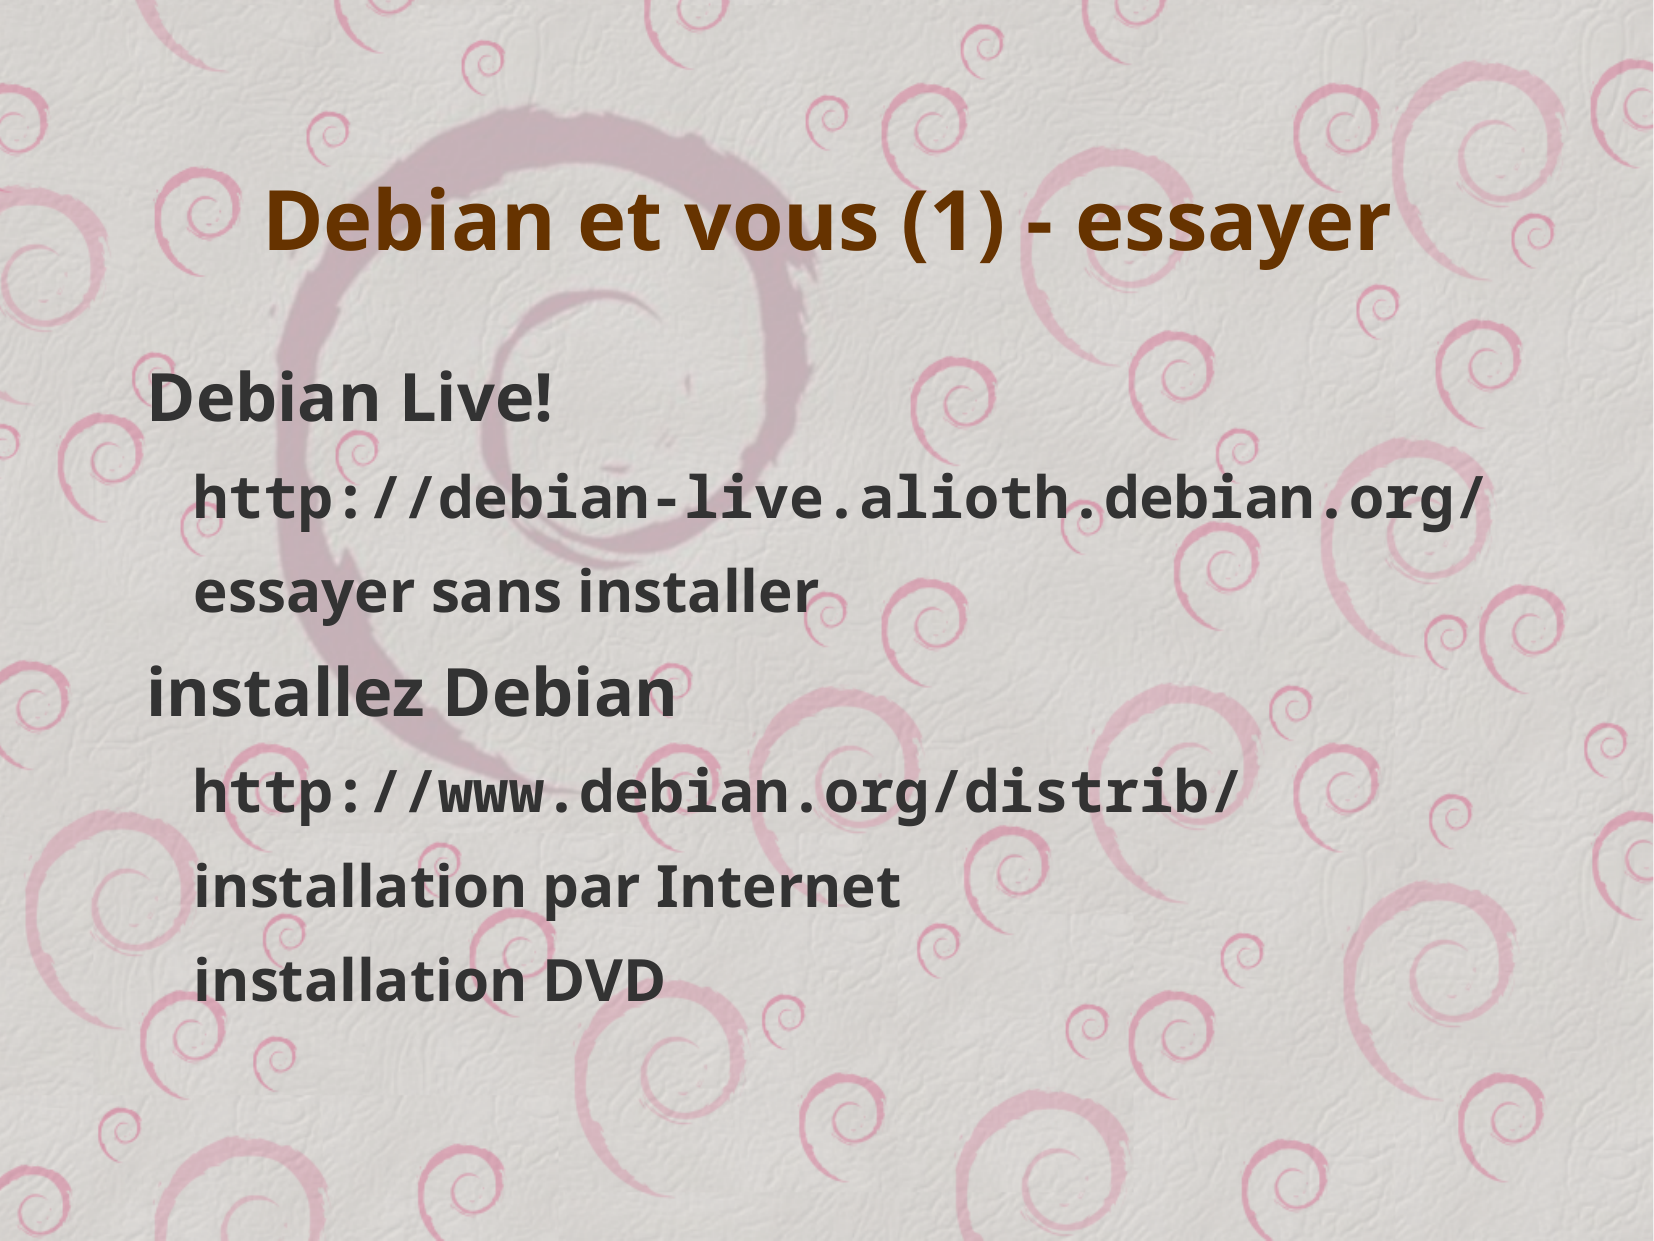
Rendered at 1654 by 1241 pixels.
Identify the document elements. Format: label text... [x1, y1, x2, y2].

list Debian Live! http://debian-live.alioth.debian.org/ essayer sans installer installez Debian http://www.debian.org/distrib/ installation par Internet installation DVD [134, 350, 1603, 1133]
title Debian et vous (1) - essayer [121, 114, 1534, 322]
picture [0, 0, 1654, 1241]
